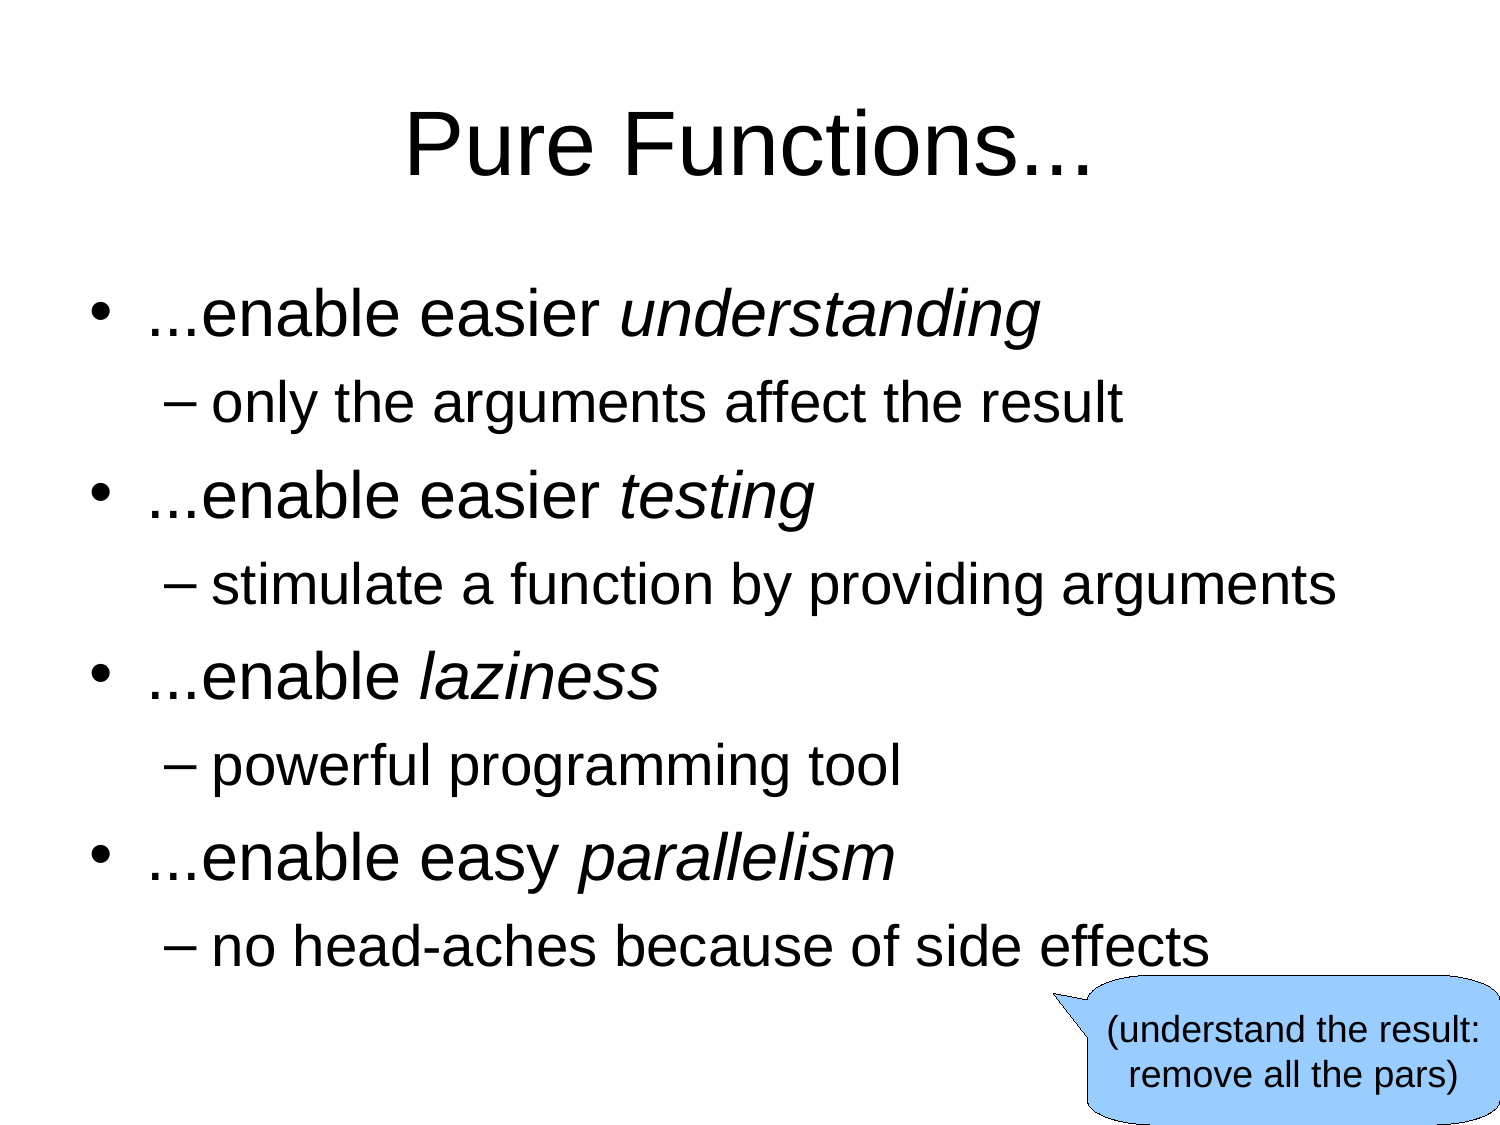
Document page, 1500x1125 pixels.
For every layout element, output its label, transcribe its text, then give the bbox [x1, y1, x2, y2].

list ...enable easier understanding only the arguments affect the result ...enable easier testing stimulate a function by providing arguments ...enable laziness powerful programming tool ...enable easy parallelism no head-aches because of side effects [75, 262, 1426, 1005]
text_box (understand the result: remove all the pars) [1053, 975, 1500, 1125]
title Pure Functions... [75, 44, 1426, 233]
